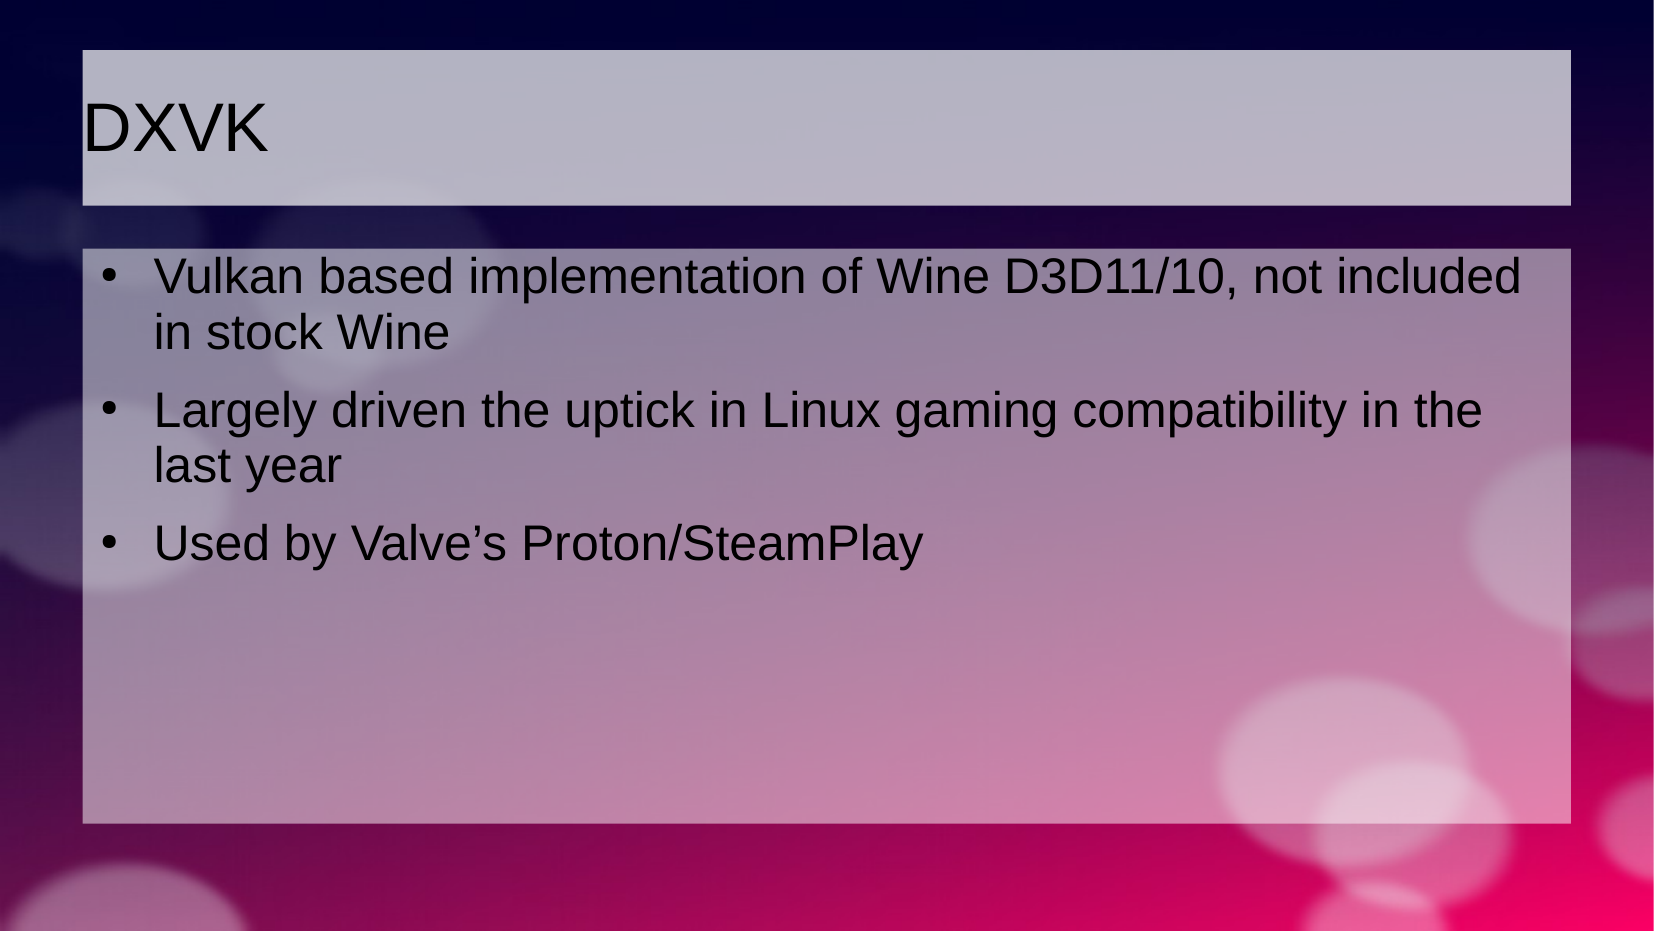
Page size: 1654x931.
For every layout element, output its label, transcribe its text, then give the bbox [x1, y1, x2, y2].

picture [0, 0, 1654, 931]
title DXVK [82, 50, 1571, 206]
list Vulkan based implementation of Wine D3D11/10, not included in stock Wine Largely driven the uptick in Linux gaming compatibility in the last year Used by Valve’s Proton/SteamPlay [82, 248, 1571, 824]
